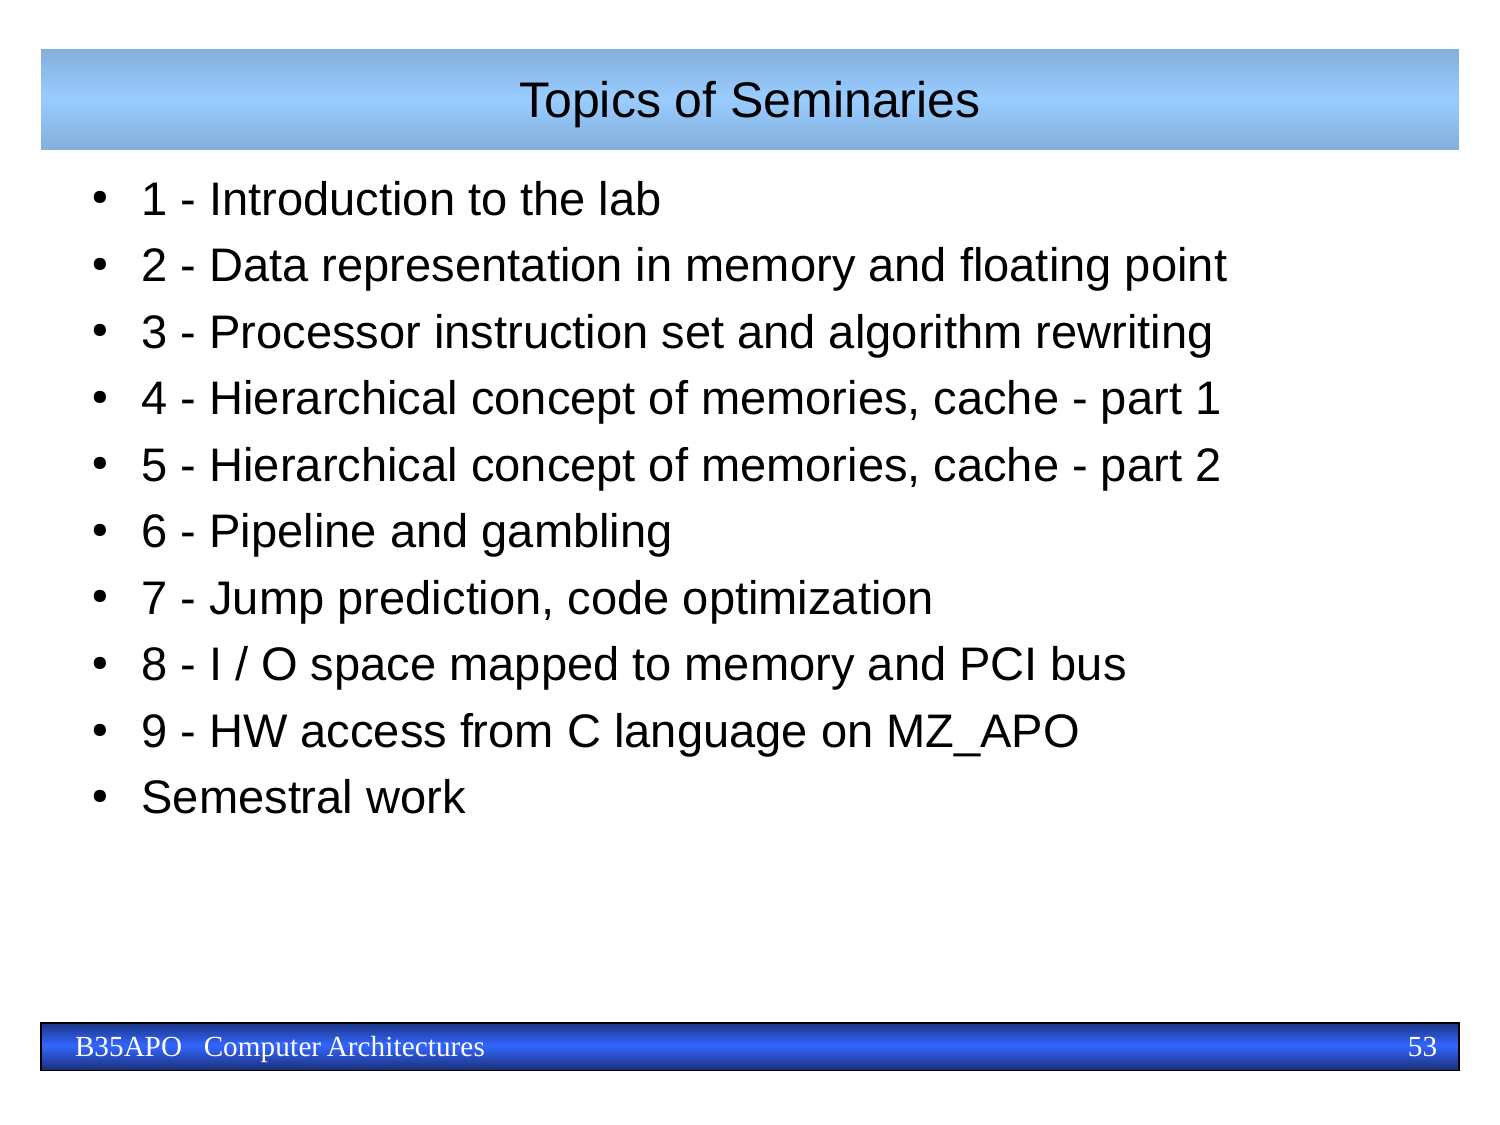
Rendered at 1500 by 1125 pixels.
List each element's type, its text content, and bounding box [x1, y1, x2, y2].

list 1 - Introduction to the lab 2 - Data representation in memory and floating point 3 - Processor instruction set and algorithm rewriting 4 - Hierarchical concept of memories, cache - part 1 5 - Hierarchical concept of memories, cache - part 2 6 - Pipeline and gambling 7 - Jump prediction, code optimization 8 - I / O space mapped to memory and PCI bus 9 - HW access from C language on MZ_APO Semestral work [75, 172, 1426, 826]
title Topics of Seminaries [41, 49, 1459, 150]
